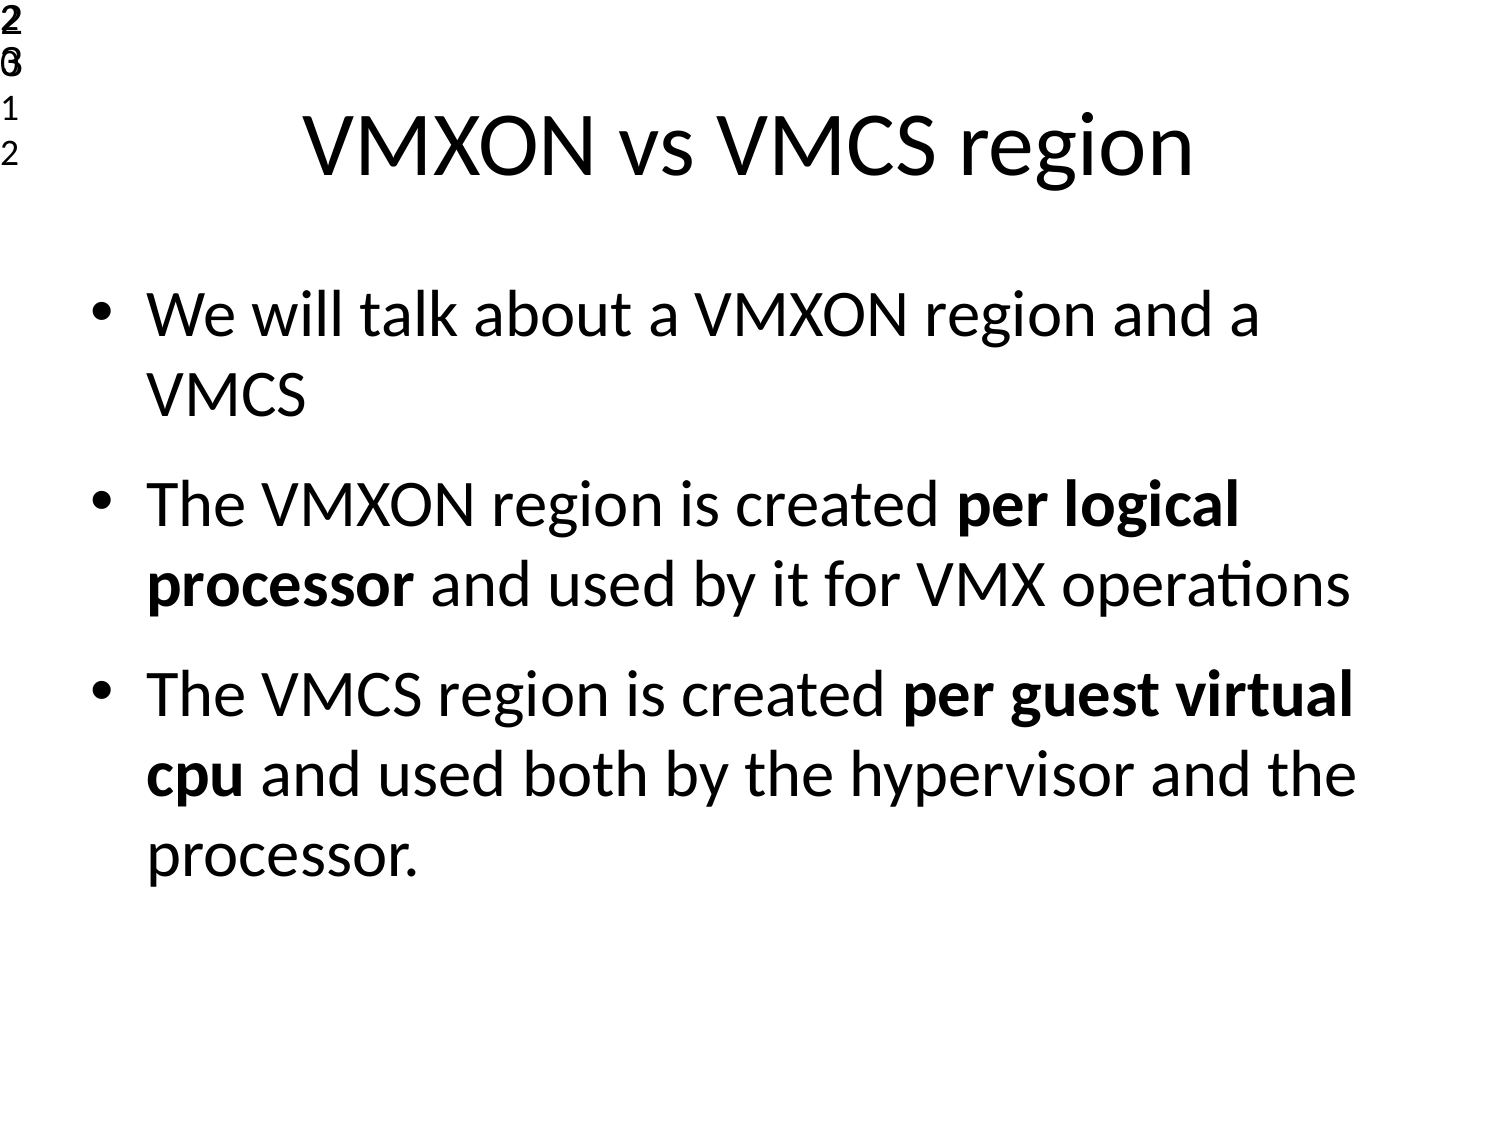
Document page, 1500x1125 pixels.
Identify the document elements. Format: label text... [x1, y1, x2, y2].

title VMXON vs VMCS region [75, 45, 1425, 233]
list We will talk about a VMXON region and a VMCS The VMXON region is created per logical processor and used by it for VMX operations The VMCS region is created per guest virtual cpu and used both by the hypervisor and the processor. [75, 262, 1425, 1005]
